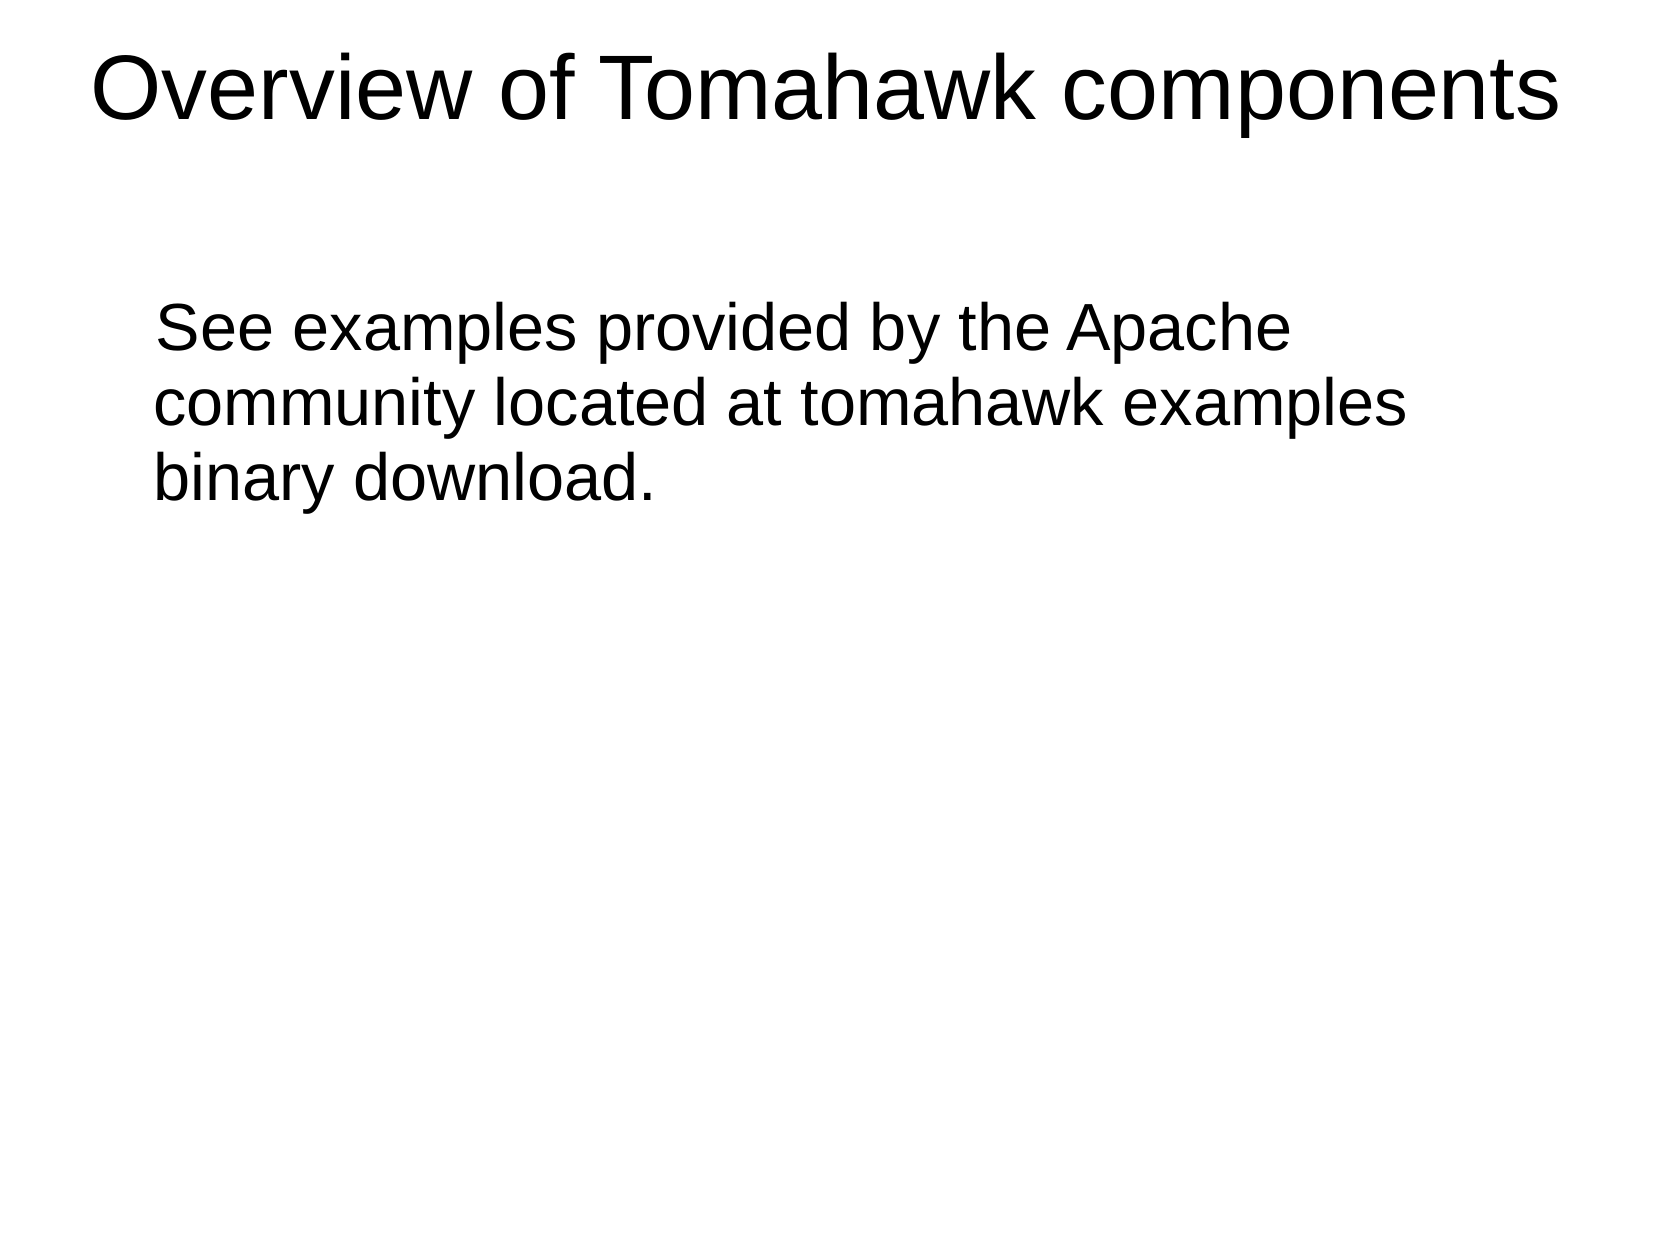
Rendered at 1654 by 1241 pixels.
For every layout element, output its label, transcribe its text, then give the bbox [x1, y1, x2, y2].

title Overview of Tomahawk components [82, 27, 1571, 148]
list See examples provided by the Apache community located at tomahawk examples binary download. [82, 290, 1571, 1094]
